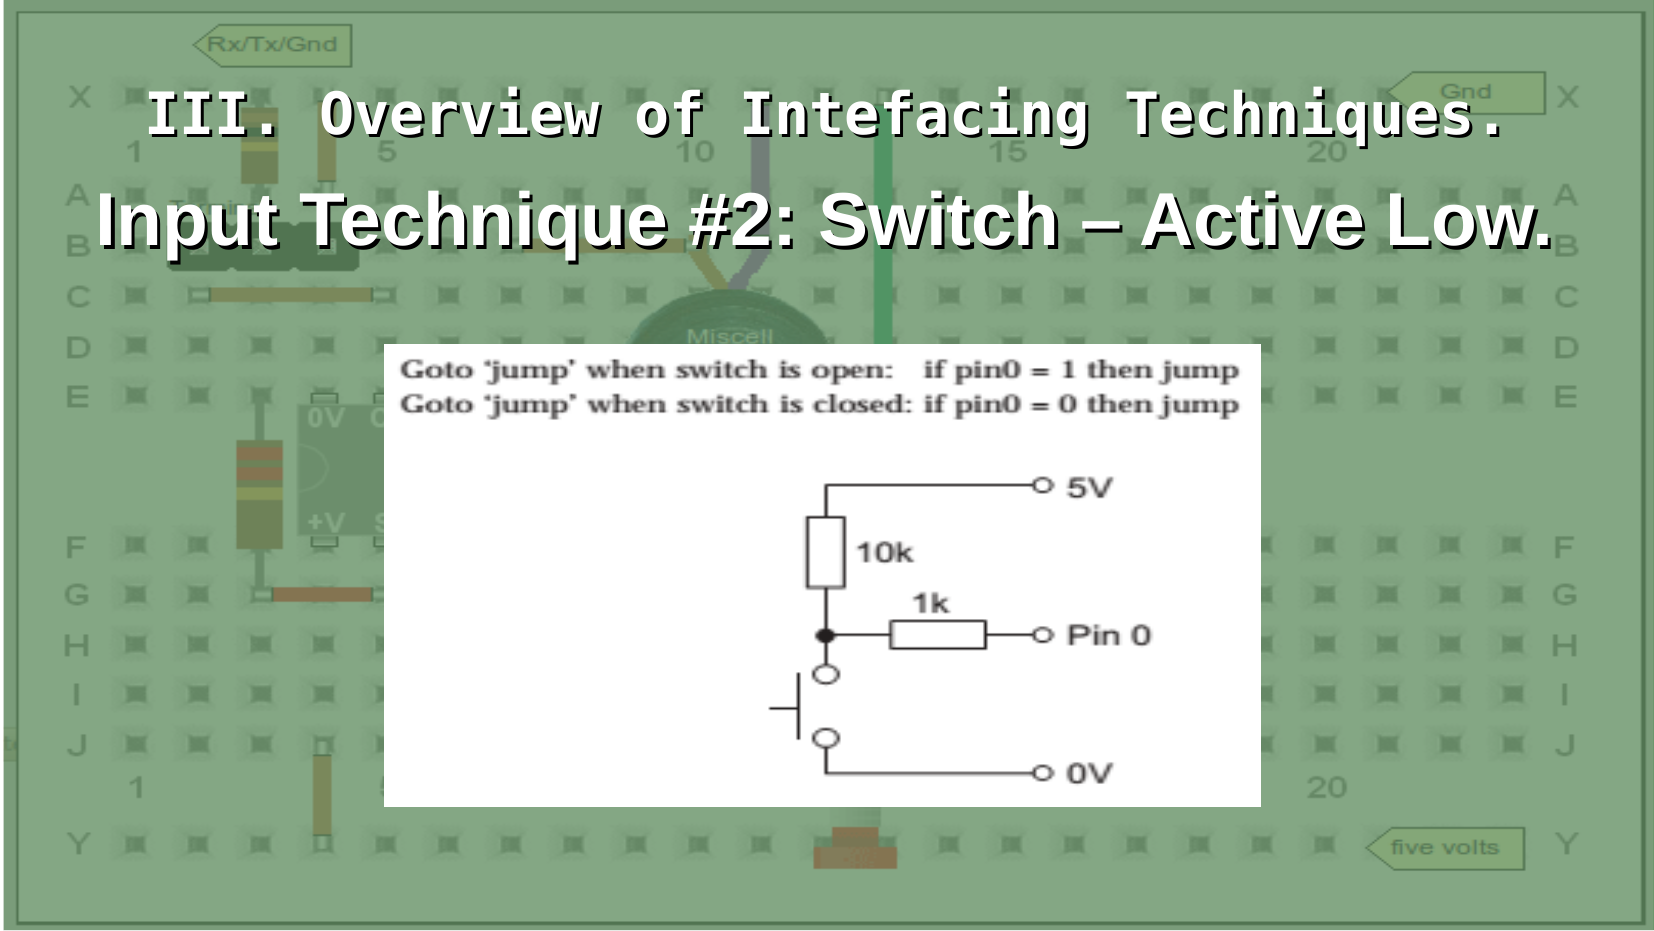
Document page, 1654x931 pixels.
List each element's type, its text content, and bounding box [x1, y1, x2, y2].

subtitle Input Technique #2: Switch – Active Low. [71, 177, 1561, 287]
title III. Overview of Intefacing Techniques. [82, 28, 1571, 202]
subtitle Input Technique #2: Switch – Active Low. [71, 827, 1561, 901]
picture [3, 0, 1654, 931]
text_box [71, 287, 1561, 827]
